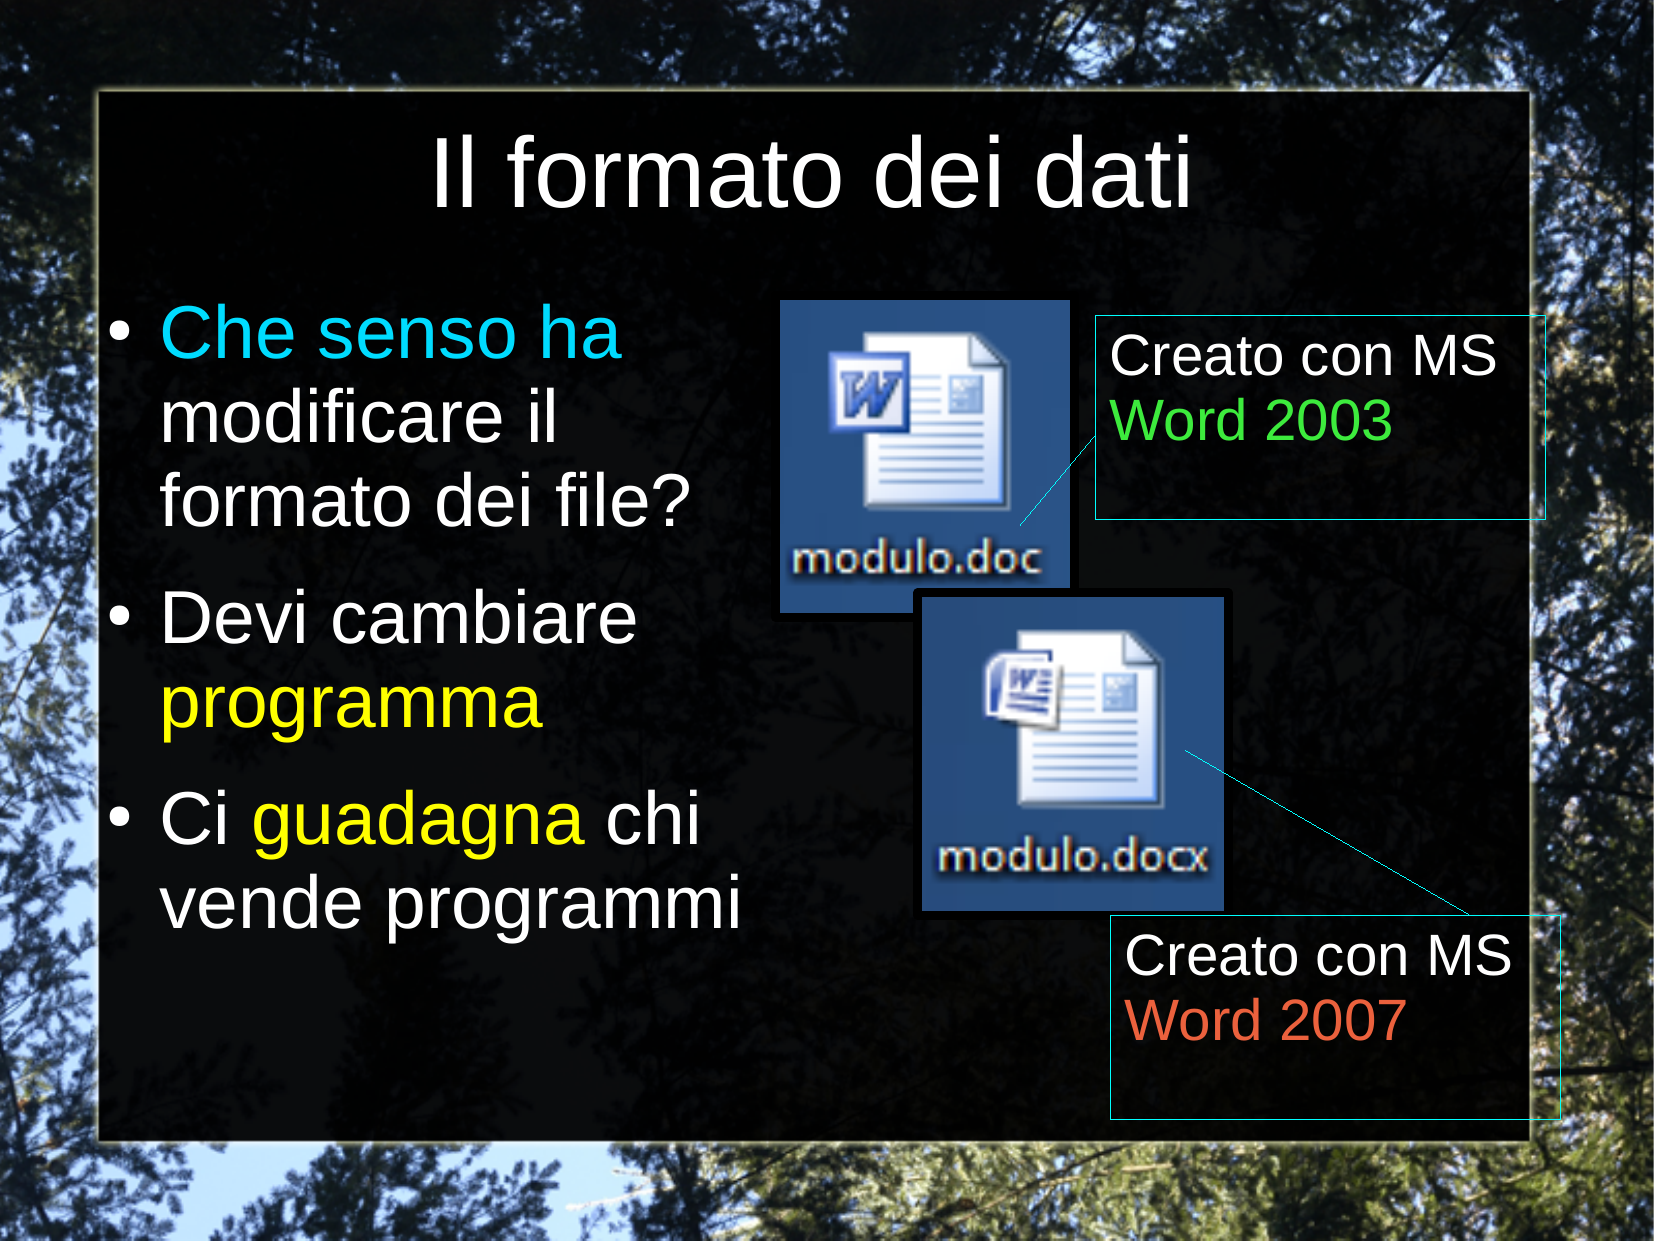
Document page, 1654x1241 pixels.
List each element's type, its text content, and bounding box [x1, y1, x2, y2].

text_box Creato con MS Word 2003 [1095, 315, 1546, 520]
title Il formato dei dati [88, 88, 1536, 257]
picture [0, 0, 1654, 1241]
list Che senso ha modificare il formato dei file? Devi cambiare programma Ci guadagna chi vende programmi [88, 290, 766, 1010]
text_box Creato con MS Word 2007 [1110, 915, 1561, 1120]
